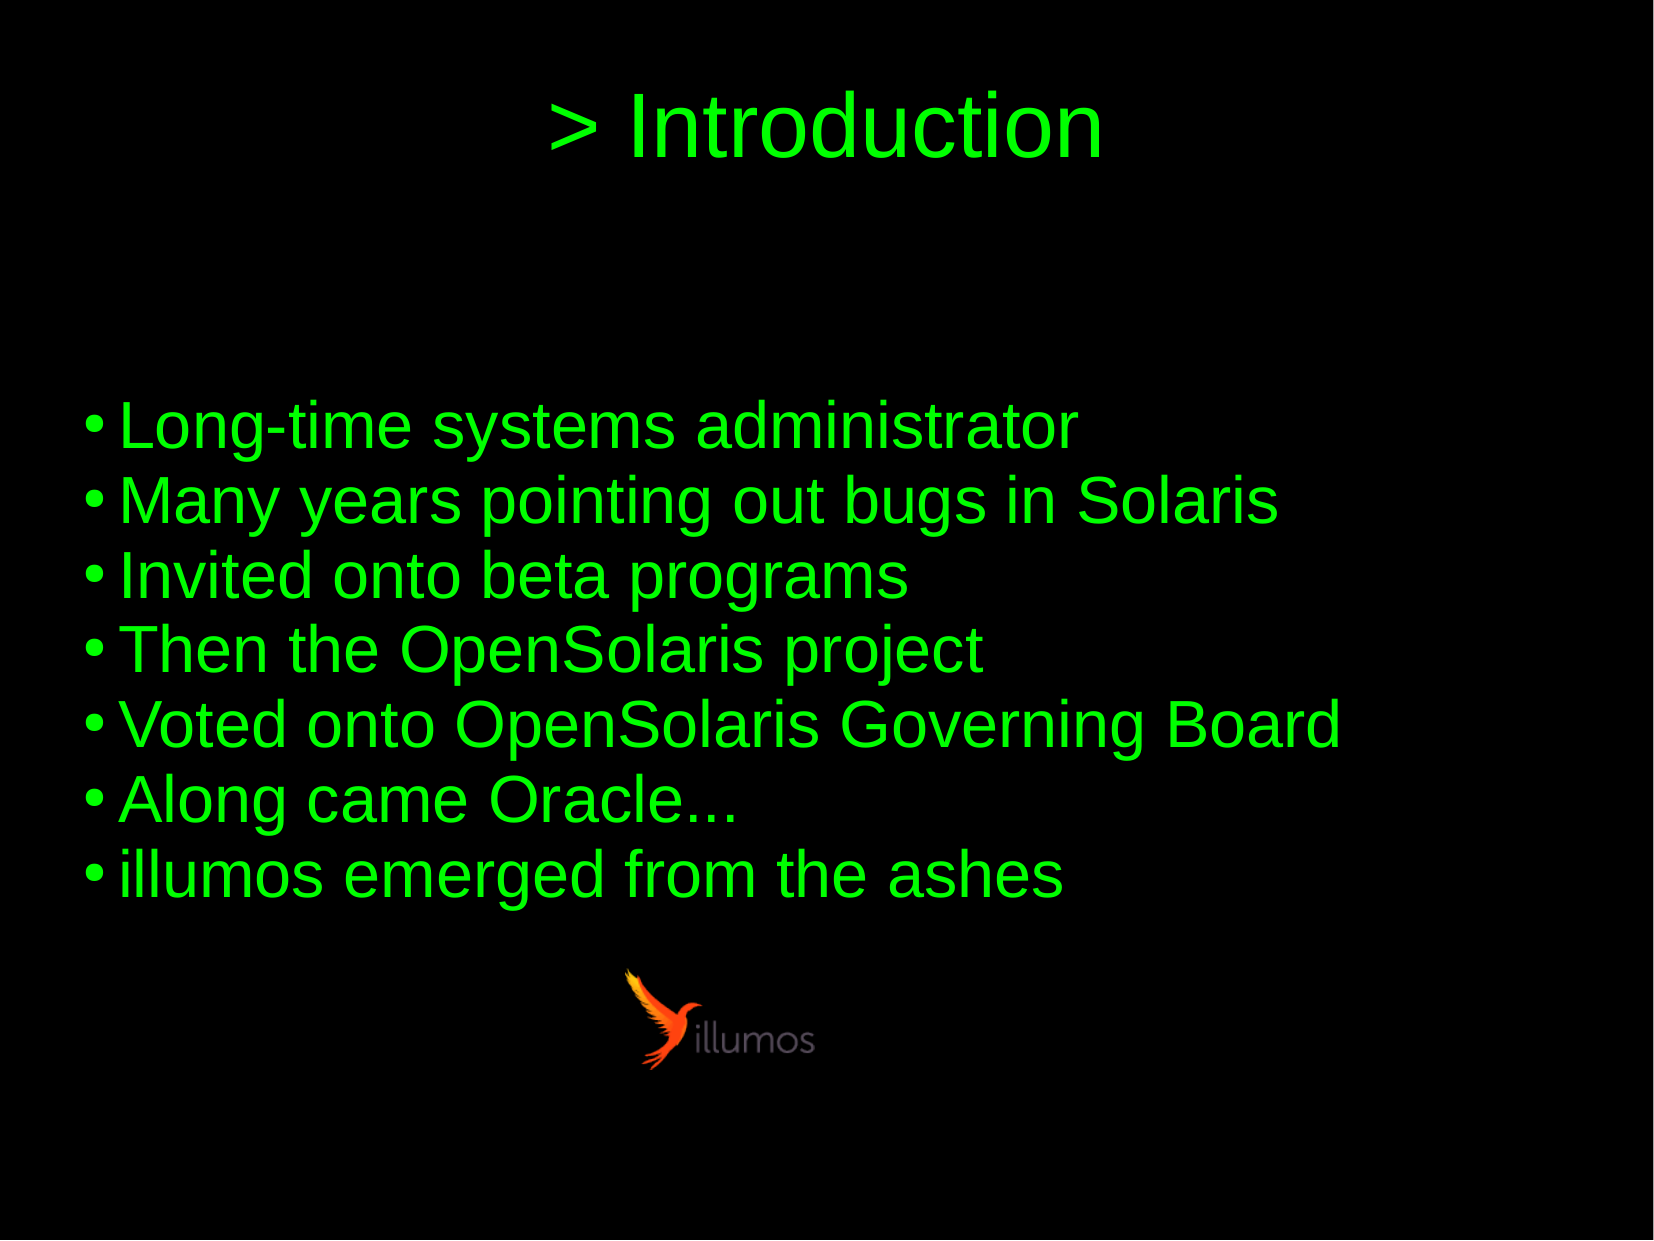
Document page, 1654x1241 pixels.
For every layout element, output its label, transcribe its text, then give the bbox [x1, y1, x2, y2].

title > Introduction [389, 47, 1264, 205]
picture [625, 968, 815, 1070]
subtitle Long-time systems administrator Many years pointing out bugs in Solaris Invited onto beta programs Then the OpenSolaris project Voted onto OpenSolaris Governing Board Along came Oracle... illumos emerged from the ashes [82, 290, 1571, 1010]
